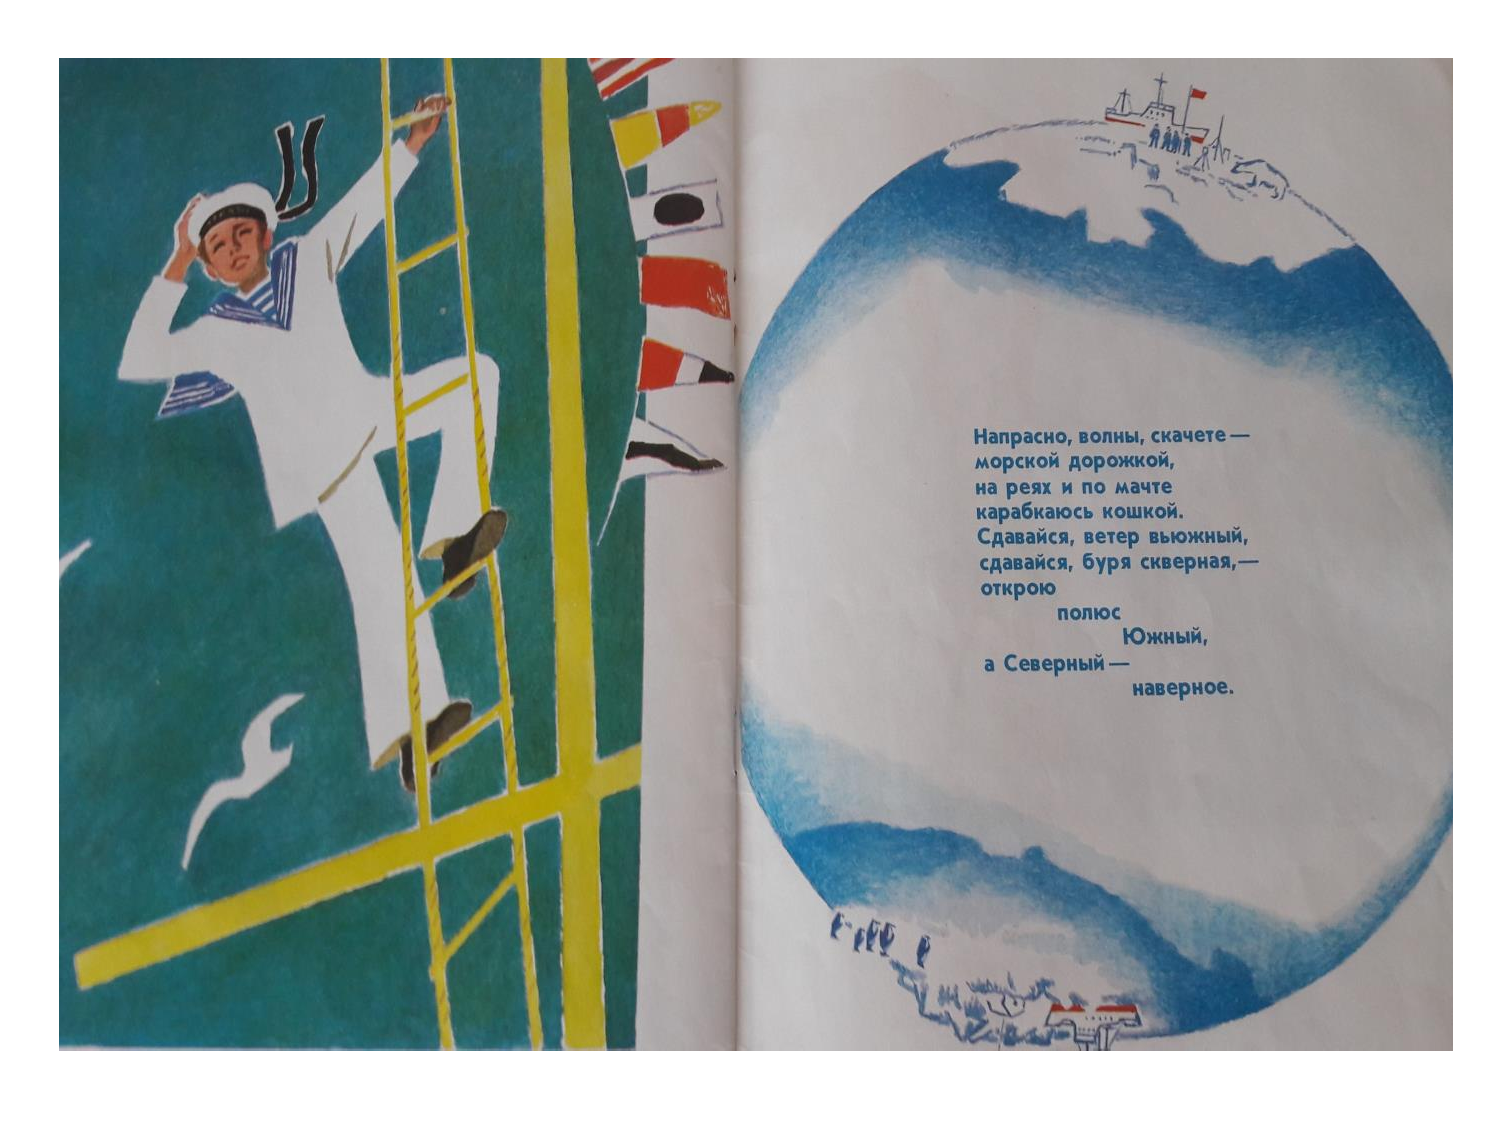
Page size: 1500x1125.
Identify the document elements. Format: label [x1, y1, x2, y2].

picture [59, 59, 1453, 1051]
